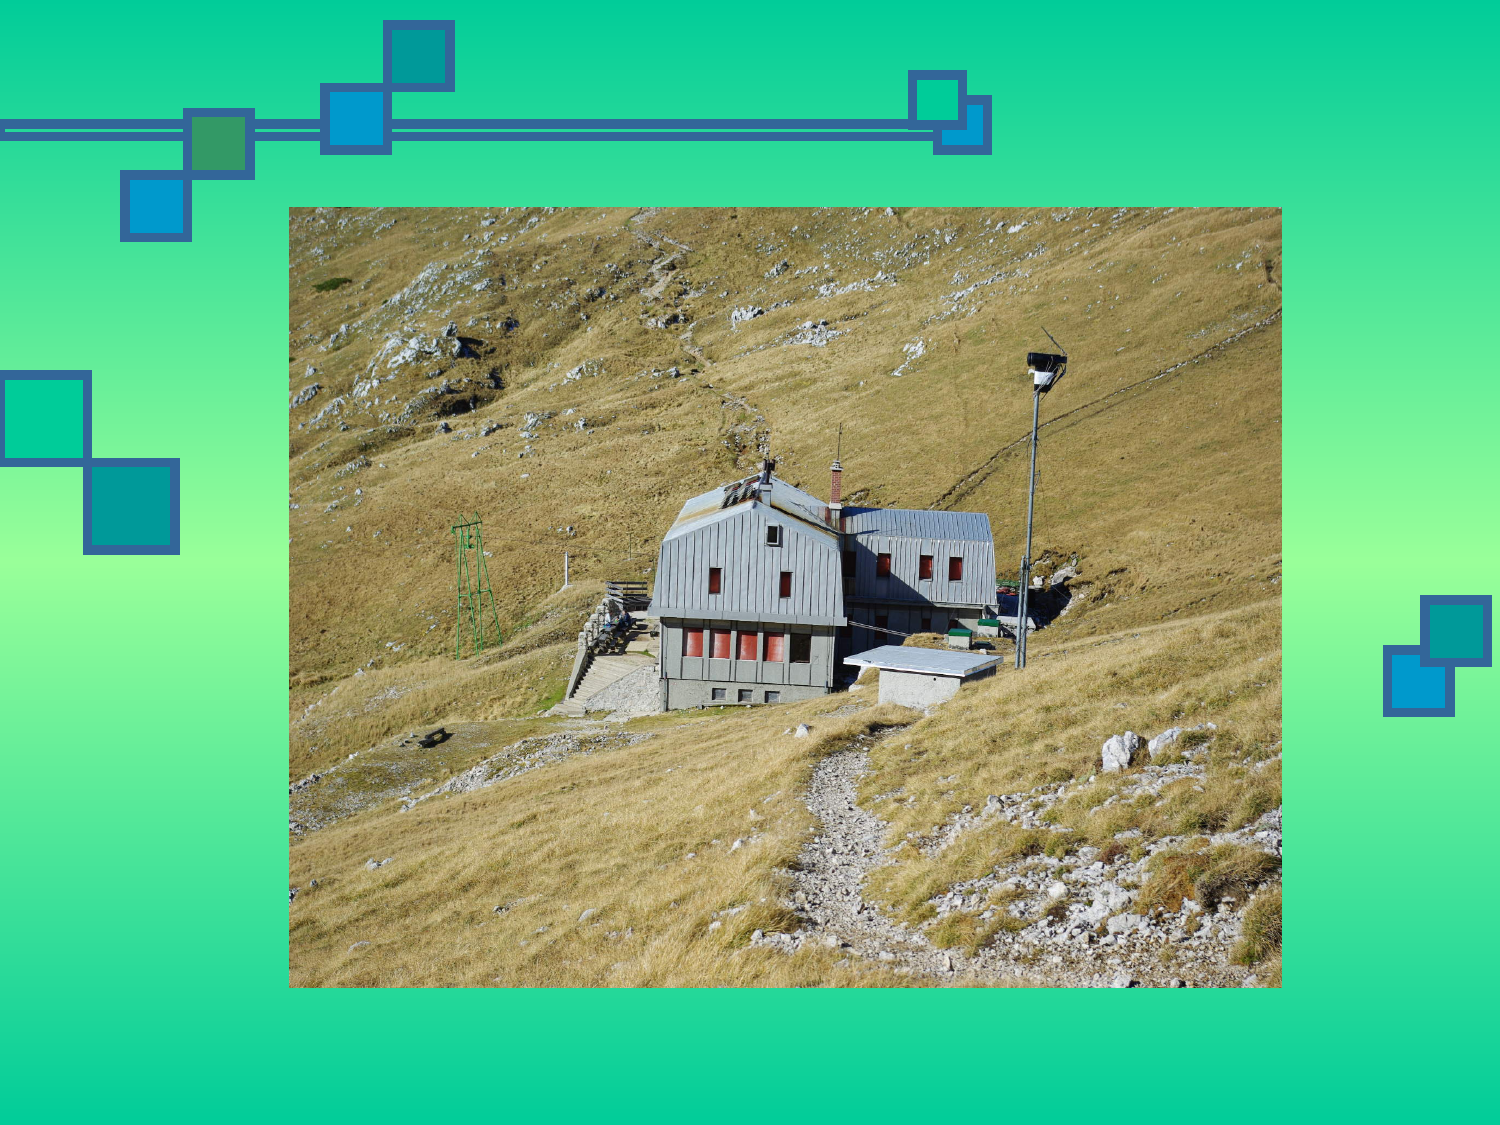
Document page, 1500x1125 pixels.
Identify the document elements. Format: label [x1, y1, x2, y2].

picture [289, 207, 1282, 988]
